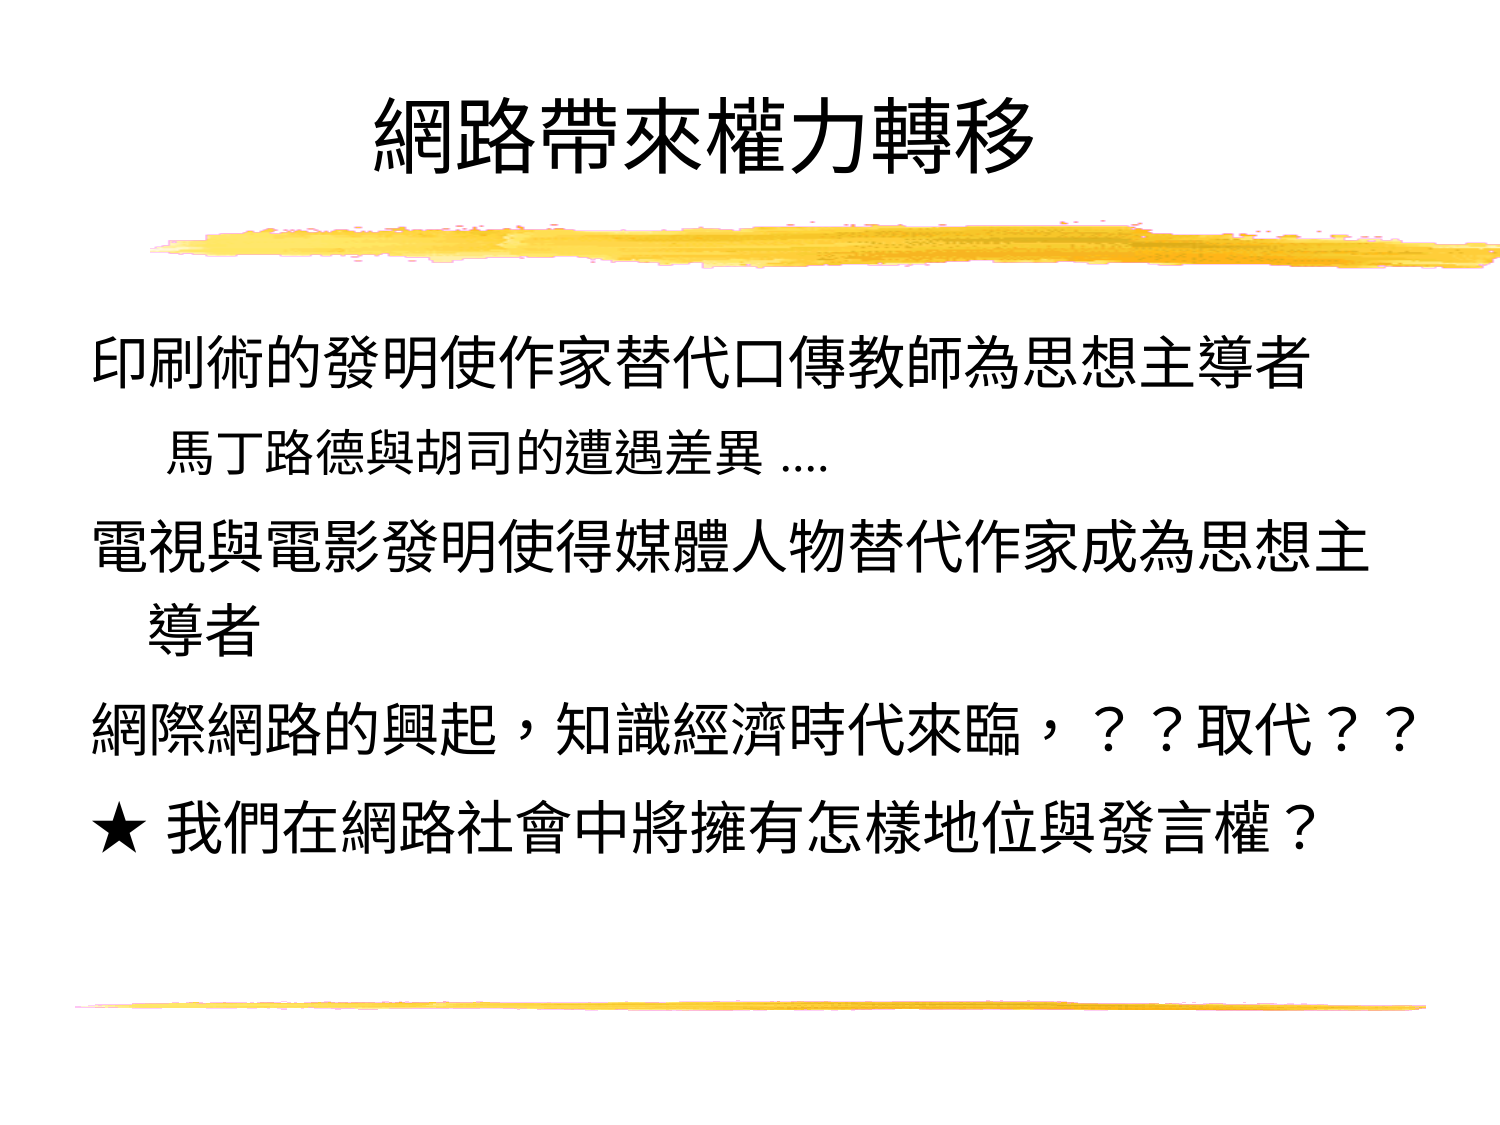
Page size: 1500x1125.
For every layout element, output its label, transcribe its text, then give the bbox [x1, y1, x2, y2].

picture [150, 215, 1500, 279]
list 印刷術的發明使作家替代口傳教師為思想主導者 馬丁路德與胡司的遭遇差異.... 電視與電影發明使得媒體人物替代作家成為思想主導者 網際網路的興起，知識經濟時代來臨，？？取代？？ ★我們在網路社會中將擁有怎樣地位與發言權？ [74, 309, 1417, 994]
picture [75, 999, 1426, 1013]
title 網路帶來權力轉移 [66, 37, 1342, 225]
